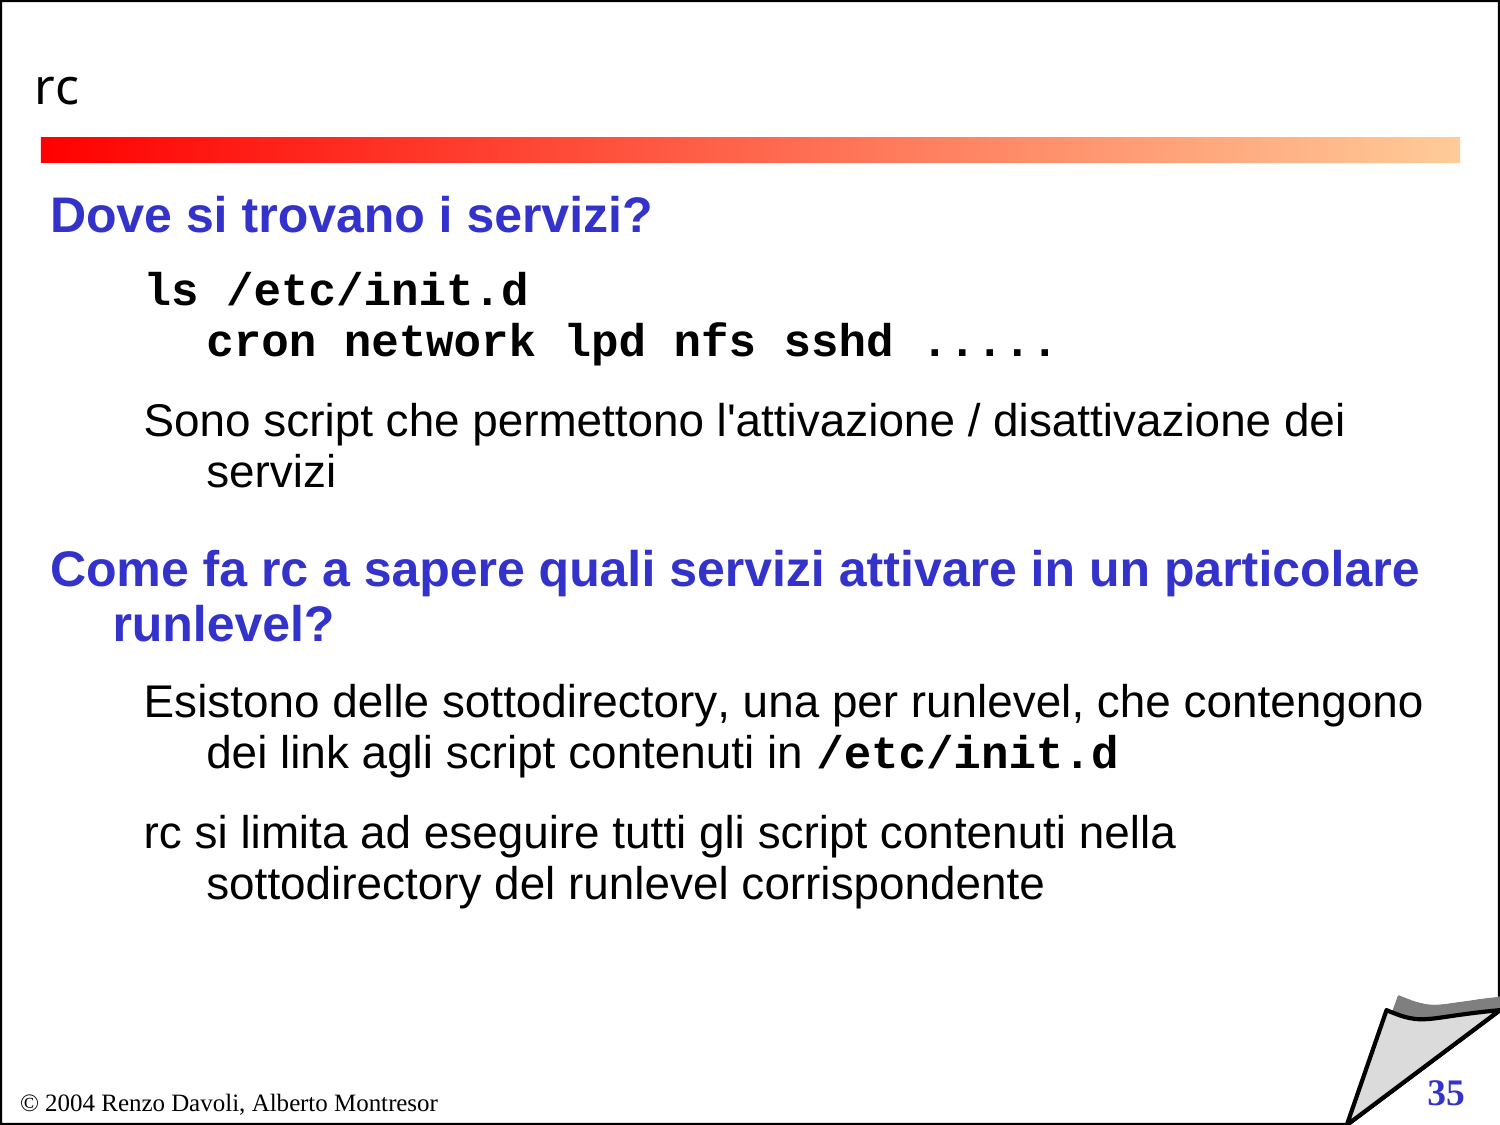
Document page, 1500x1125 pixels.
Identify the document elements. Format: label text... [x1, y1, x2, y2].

title rc [34, 44, 1466, 131]
list Dove si trovano i servizi? ls /etc/init.d cron network lpd nfs sshd ..... Sono script che permettono l'attivazione / disattivazione dei servizi Come fa rc a sapere quali servizi attivare in un particolare runlevel? Esistono delle sottodirectory, una per runlevel, che contengono dei link agli script contenuti in /etc/init.d rc si limita ad eseguire tutti gli script contenuti nella sottodirectory del runlevel corrispondente [50, 187, 1450, 910]
